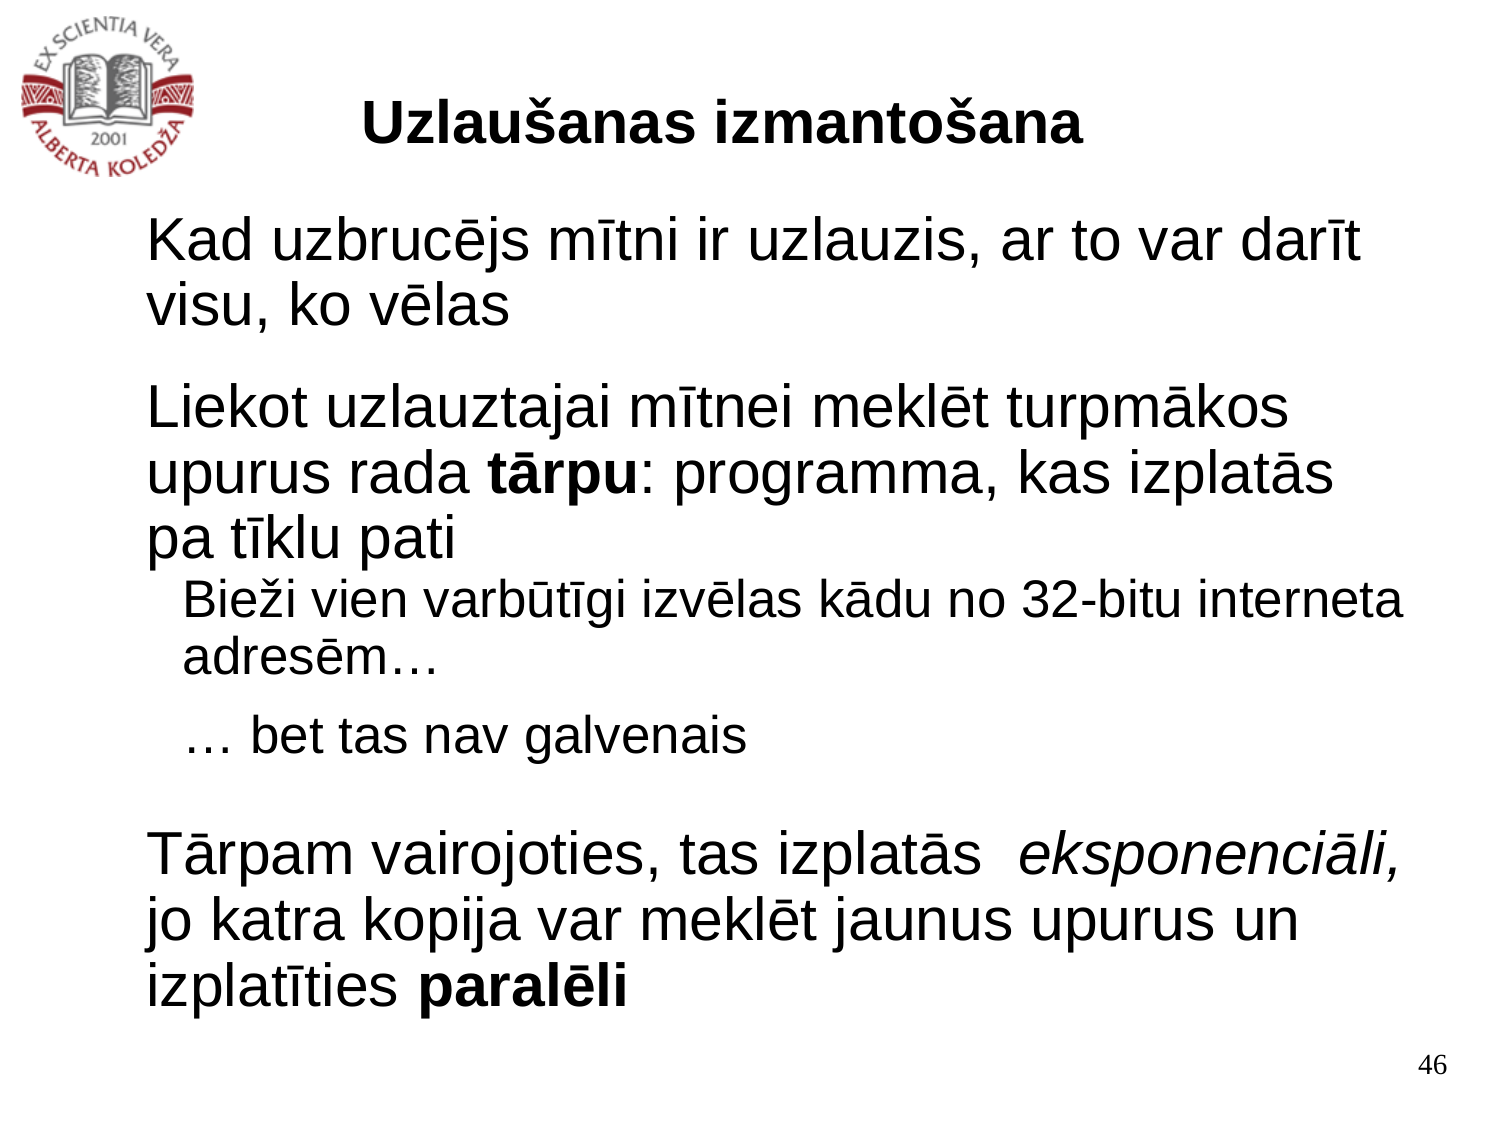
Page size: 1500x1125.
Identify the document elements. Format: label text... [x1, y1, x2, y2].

title Uzlaušanas izmantošana [50, 62, 1374, 175]
picture [21, 16, 194, 177]
text_box <skaitlis> [1312, 1037, 1463, 1101]
list Kad uzbrucējs mītni ir uzlauzis, ar to var darīt visu, ko vēlas Liekot uzlauztajai mītnei meklēt turpmākos upurus rada tārpu: programma, kas izplatās pa tīklu pati Bieži vien varbūtīgi izvēlas kādu no 32-bitu interneta adresēm… … bet tas nav galvenais Tārpam vairojoties, tas izplatās eksponenciāli, jo katra kopija var meklēt jaunus upurus un izplatīties paralēli [75, 200, 1426, 1056]
